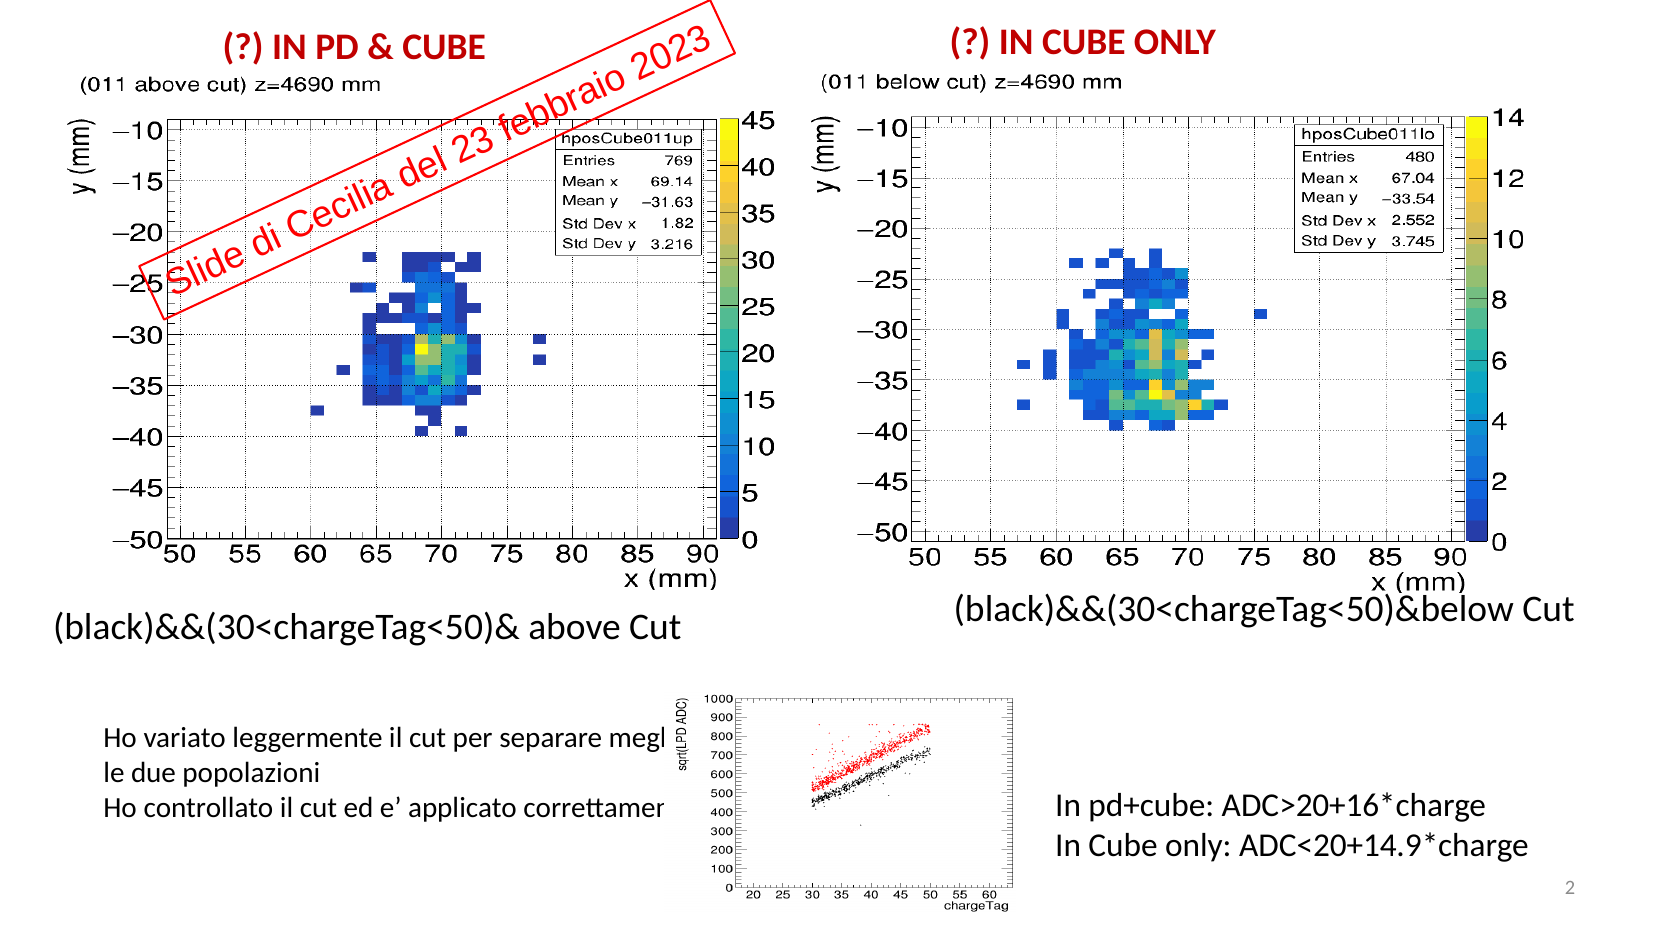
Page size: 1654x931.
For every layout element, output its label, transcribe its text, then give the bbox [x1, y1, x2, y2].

text_box (?) IN CUBE ONLY [934, 9, 1232, 66]
picture [804, 66, 1532, 593]
text_box (black)&&(30<chargeTag<50)& above Cut [38, 549, 798, 655]
text_box In pd+cube: ADC>20+16*charge In Cube only: ADC<20+14.9*charge [1040, 775, 1545, 871]
picture [61, 68, 784, 549]
text_box Slide di Cecilia del 23 febbraio 2023 [139, 0, 736, 320]
text_box (?) IN PD & CUBE [207, 14, 502, 68]
picture [664, 690, 1016, 912]
text_box Ho variato leggermente il cut per separare meglio le due popolazioni Ho controllato il cut ed e’ applicato correttamente [88, 710, 664, 831]
text_box (black)&&(30<chargeTag<50)&below Cut [938, 576, 1590, 637]
